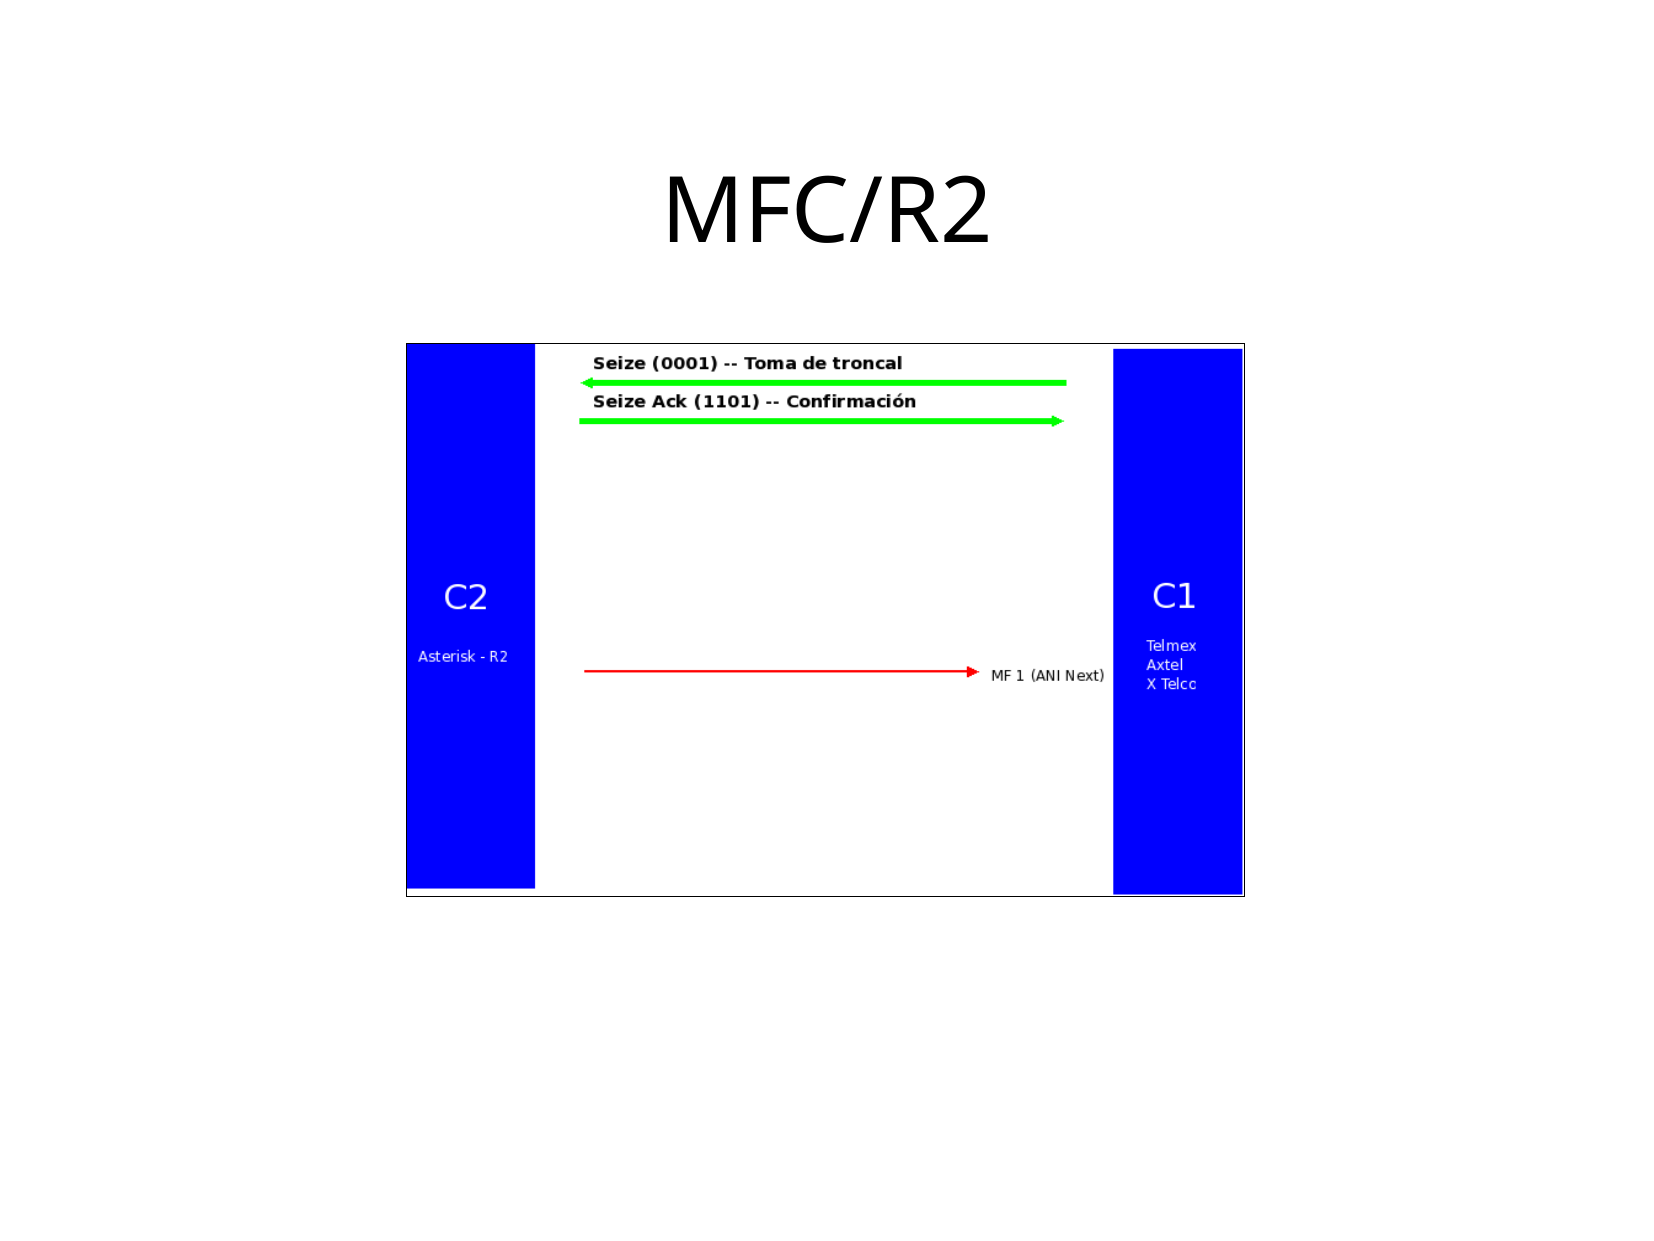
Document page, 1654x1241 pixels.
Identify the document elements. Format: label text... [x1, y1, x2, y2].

title MFC/R2 [121, 102, 1534, 311]
picture [406, 343, 1245, 897]
